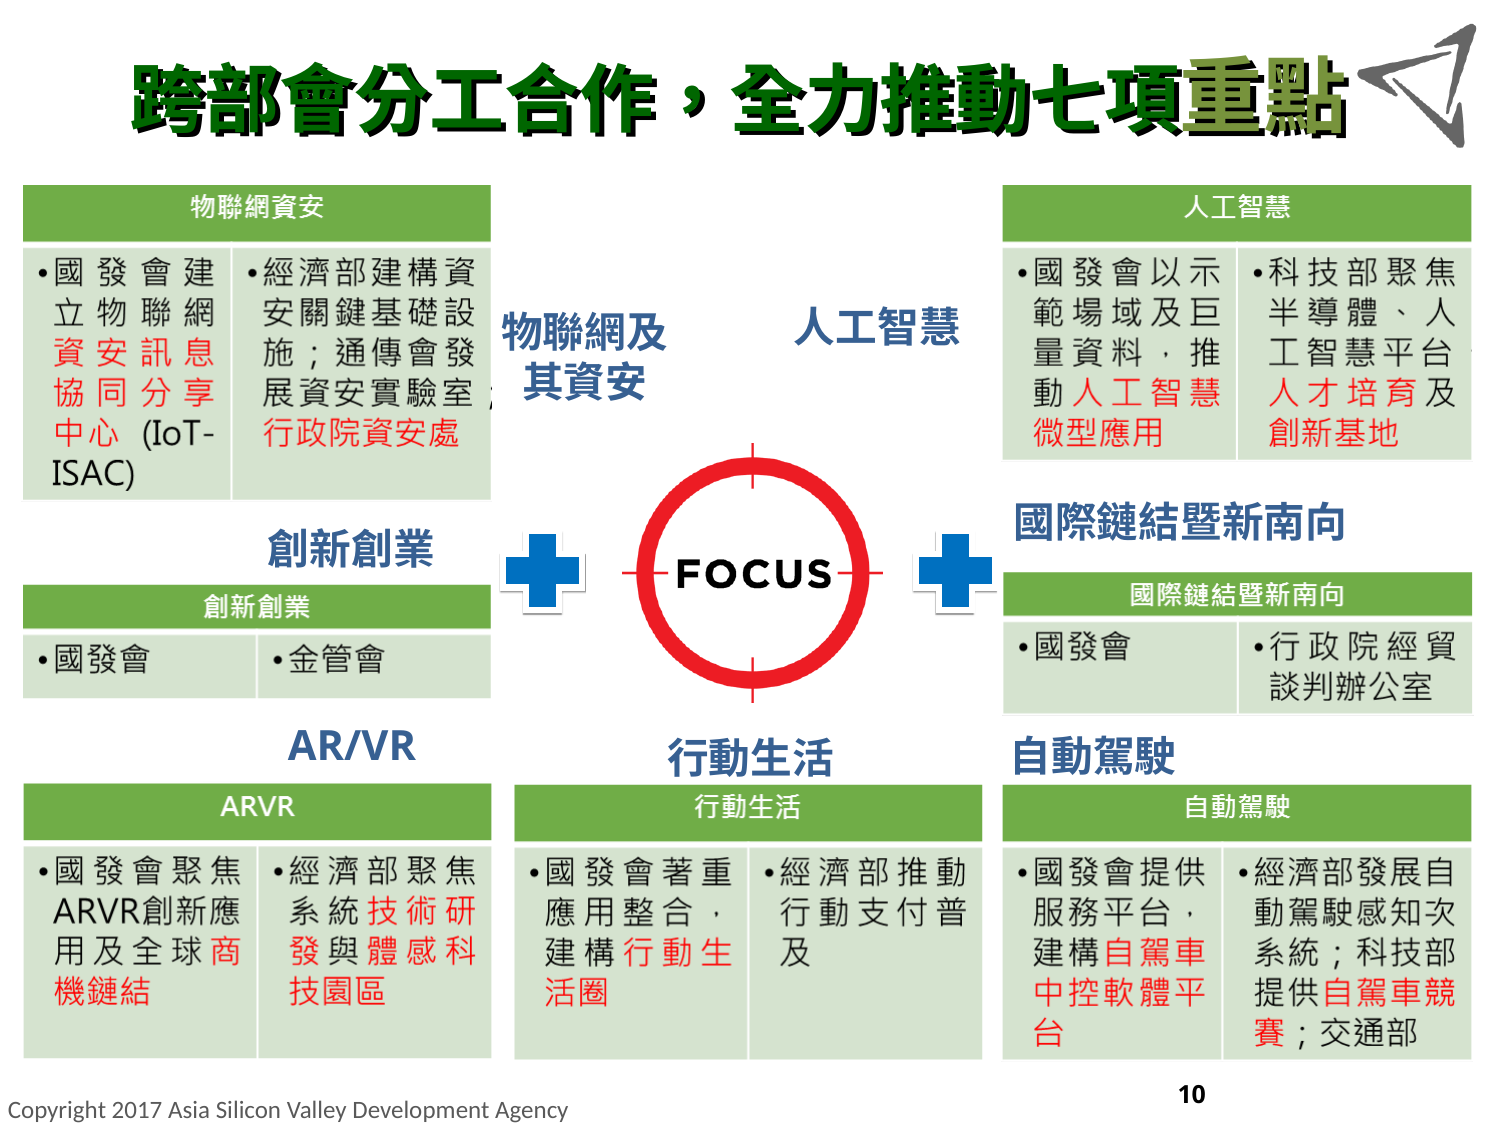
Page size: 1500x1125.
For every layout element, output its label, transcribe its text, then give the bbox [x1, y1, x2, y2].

text_box 國際鏈結暨新南向 [979, 466, 1382, 576]
picture [513, 784, 984, 1062]
picture [1001, 784, 1473, 1073]
picture [1002, 571, 1474, 728]
picture [22, 782, 493, 1060]
picture [21, 583, 492, 700]
text_box [94, 0, 1389, 218]
text_box 自動駕駛 [988, 704, 1198, 806]
picture [21, 184, 492, 514]
picture [1001, 184, 1473, 474]
picture [574, 396, 920, 753]
text_box 人工智慧 [768, 277, 987, 376]
text_box 跨部會分工合作，全力推動七項重點 [115, 47, 1489, 138]
text_box [503, 531, 582, 611]
text_box [916, 531, 995, 611]
text_box 行動生活 [638, 702, 864, 811]
text_box AR/VR [241, 700, 463, 795]
text_box 物聯網及 其資安 [433, 299, 737, 408]
text_box 10 [1162, 1065, 1500, 1125]
text_box 創新創業 [212, 516, 490, 575]
